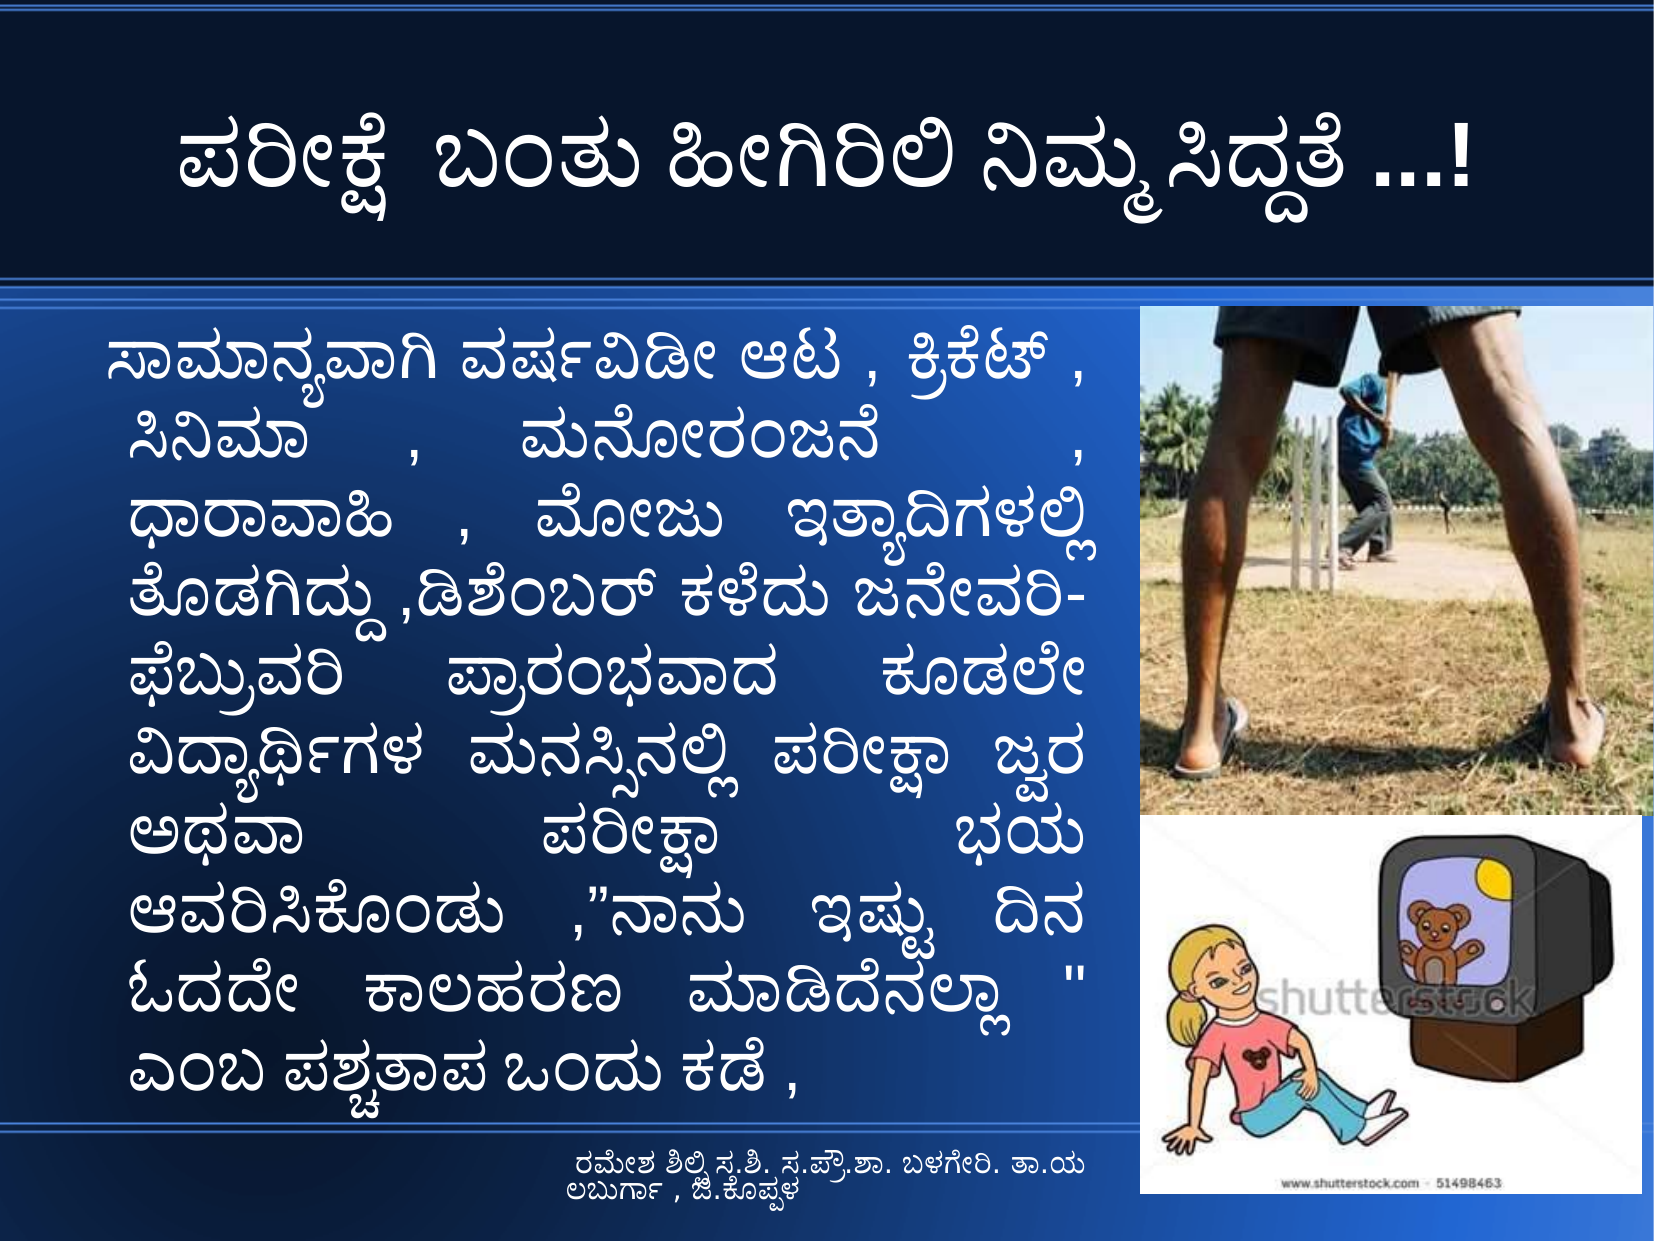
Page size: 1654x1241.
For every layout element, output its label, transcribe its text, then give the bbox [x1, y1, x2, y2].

picture [0, 0, 1654, 1241]
title ಪರೀಕ್ಷೆ ಬಂತು ಹೀಗಿರಿಲಿ ನಿಮ್ಮ ಸಿದ್ದತೆ ...! [82, 49, 1571, 257]
list ಸಾಮಾನ್ಯವಾಗಿ ವರ್ಷವಿಡೀ ಆಟ , ಕ್ರಿಕೆಟ್ , ಸಿನಿಮಾ , ಮನೋರಂಜನೆ , ಧಾರಾವಾಹಿ , ಮೋಜು ಇತ್ಯಾದಿಗಳಲ್ಲಿ ತೊಡಗಿದ್ದು ,ಡಿಶೆಂಬರ್ ಕಳೆದು ಜನೇವರಿ-ಫೆಬ್ರುವರಿ ಪ್ರಾರಂಭವಾದ ಕೂಡಲೇ ವಿದ್ಯಾರ್ಥಿಗಳ ಮನಸ್ಸಿನಲ್ಲಿ ಪರೀಕ್ಷಾ ಜ್ವರ ಅಥವಾ ಪರೀಕ್ಷಾ ಭಯ ಆವರಿಸಿಕೊಂಡು ,”ನಾನು ಇಷ್ಟು ದಿನ ಓದದೇ ಕಾಲಹರಣ ಮಾಡಿದೆನಲ್ಲಾ " ಎಂಬ ಪಶ್ಚತಾಪ ಒಂದು ಕಡೆ , [71, 308, 1088, 1112]
